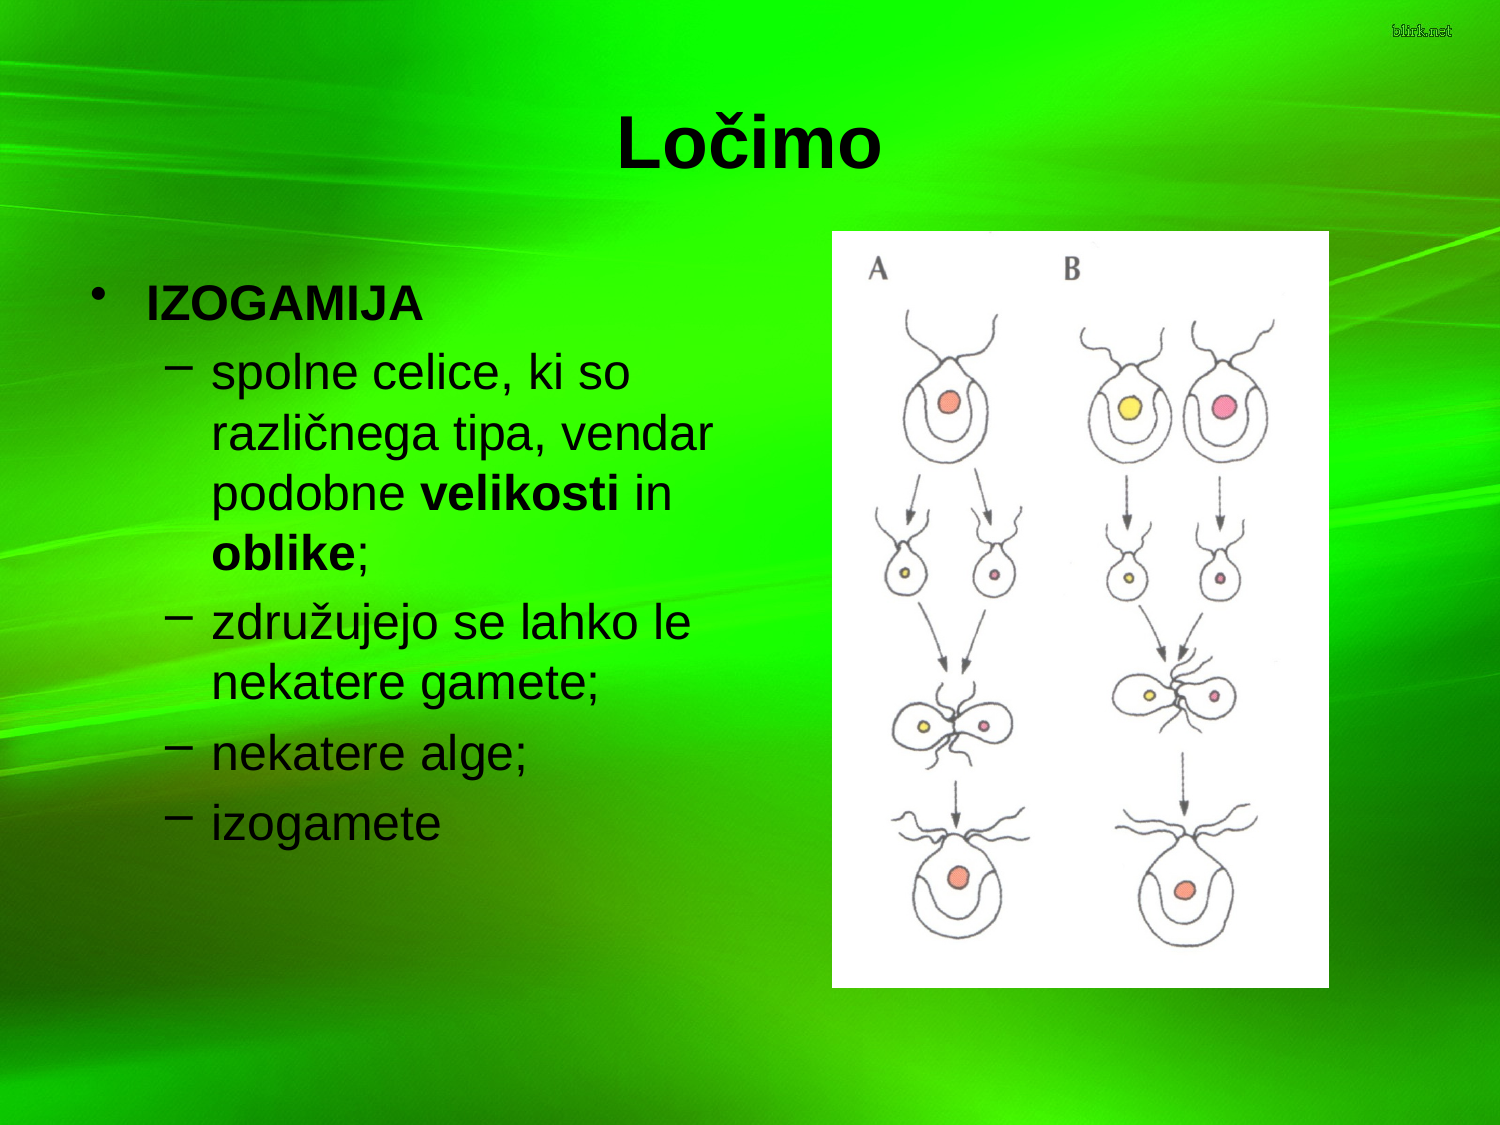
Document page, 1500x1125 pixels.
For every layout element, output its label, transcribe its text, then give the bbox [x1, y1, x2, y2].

title Ločimo [75, 45, 1425, 233]
picture [0, 0, 1500, 1125]
list IZOGAMIJA spolne celice, ki so različnega tipa, vendar podobne velikosti in oblike; združujejo se lahko le nekatere gamete; nekatere alge; izogamete [75, 262, 738, 1005]
